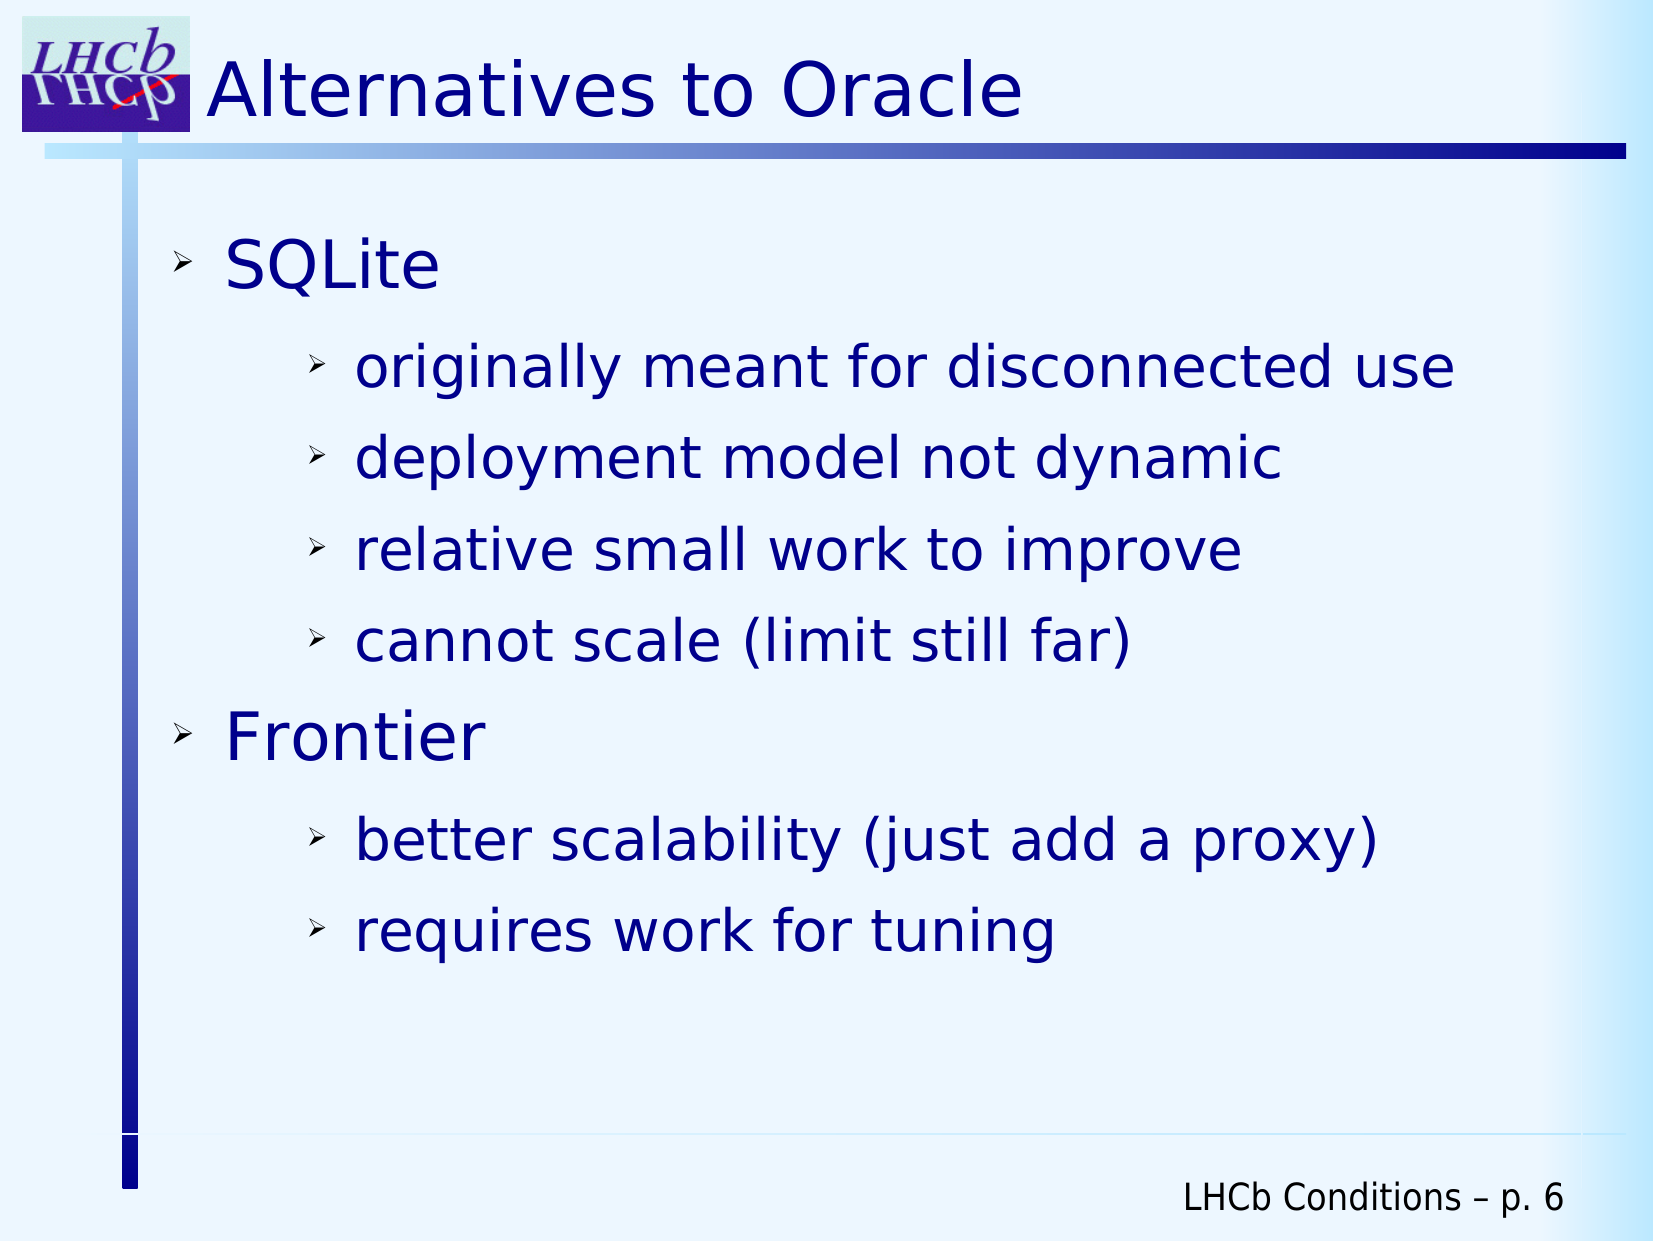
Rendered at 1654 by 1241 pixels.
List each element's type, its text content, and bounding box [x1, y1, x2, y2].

picture [22, 16, 190, 132]
list SQLite originally meant for disconnected use deployment model not dynamic relative small work to improve cannot scale (limit still far) Frontier better scalability (just add a proxy) requires work for tuning [153, 226, 1533, 1095]
title Alternatives to Oracle [206, 0, 1582, 182]
